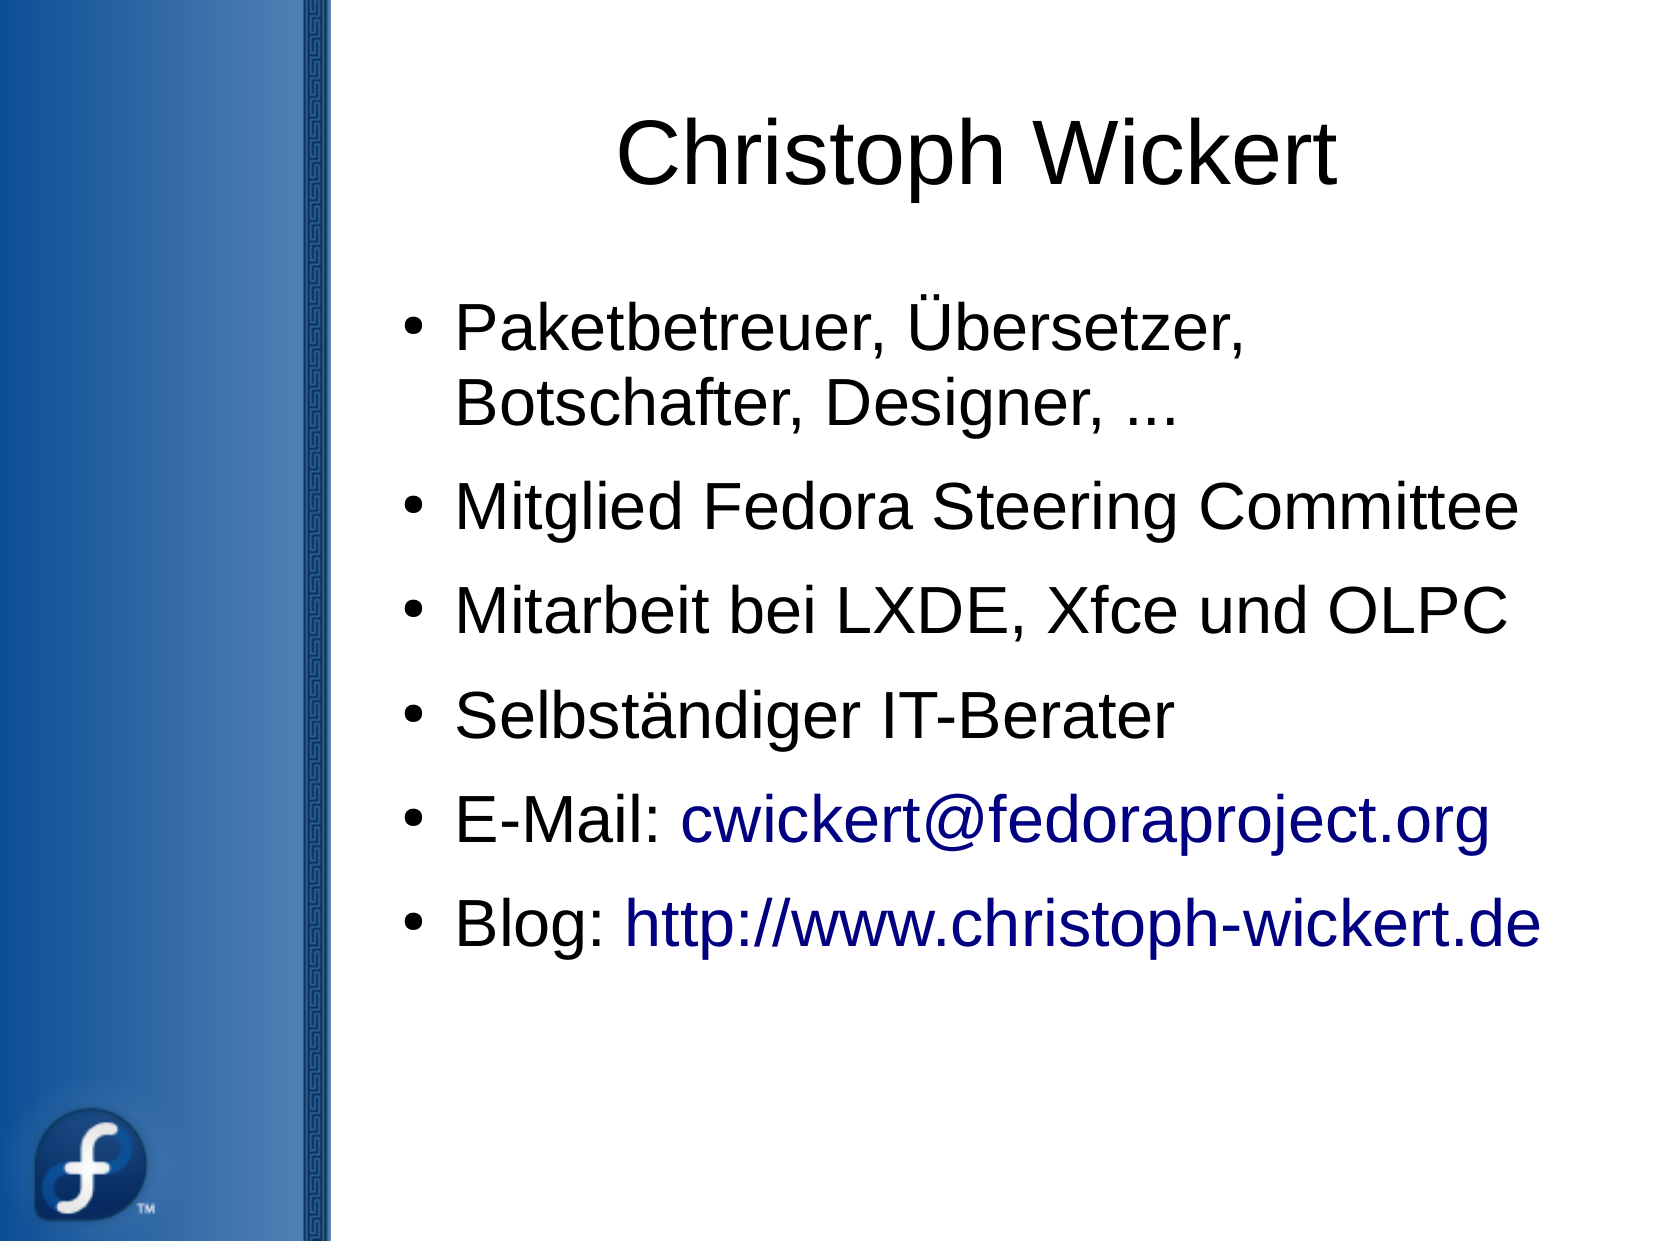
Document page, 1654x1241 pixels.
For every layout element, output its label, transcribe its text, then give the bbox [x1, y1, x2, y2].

picture [0, 0, 331, 1241]
title Christoph Wickert [383, 56, 1571, 250]
list Paketbetreuer, Übersetzer, Botschafter, Designer, ... Mitglied Fedora Steering Committee Mitarbeit bei LXDE, Xfce und OLPC Selbständiger IT-Berater E-Mail: cwickert@fedoraproject.org Blog: http://www.christoph-wickert.de [383, 290, 1571, 1094]
